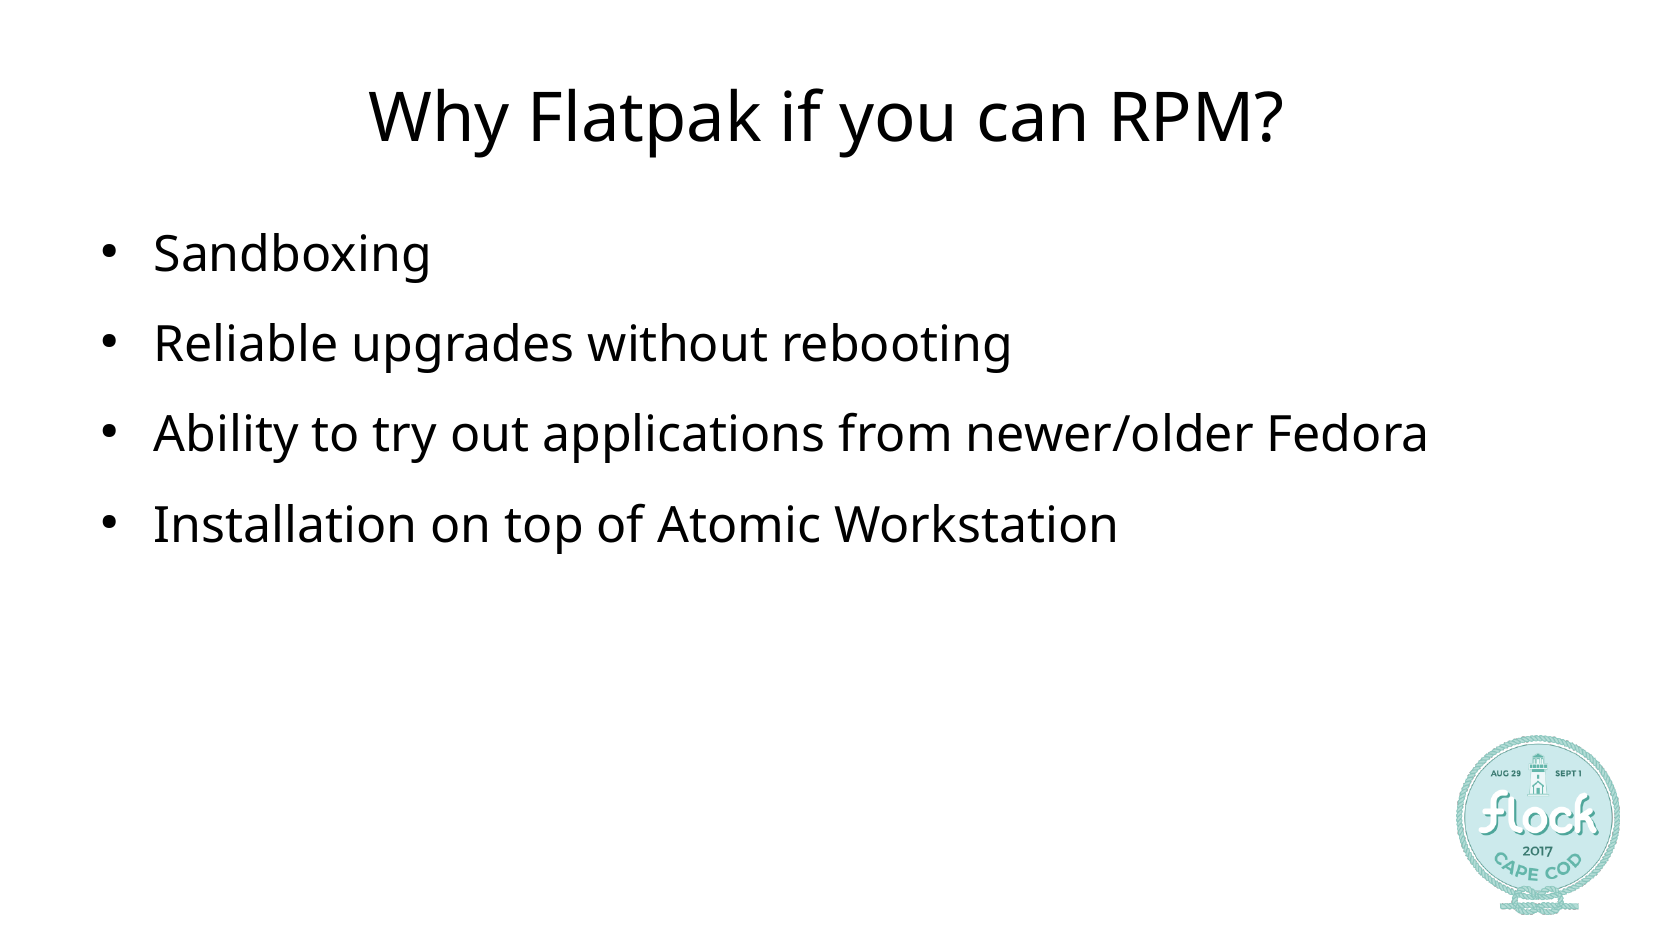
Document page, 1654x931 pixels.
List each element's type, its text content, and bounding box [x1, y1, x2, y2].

picture [1456, 735, 1620, 915]
title Why Flatpak if you can RPM? [82, 37, 1571, 193]
list Sandboxing Reliable upgrades without rebooting Ability to try out applications from newer/older Fedora Installation on top of Atomic Workstation [82, 217, 1571, 758]
